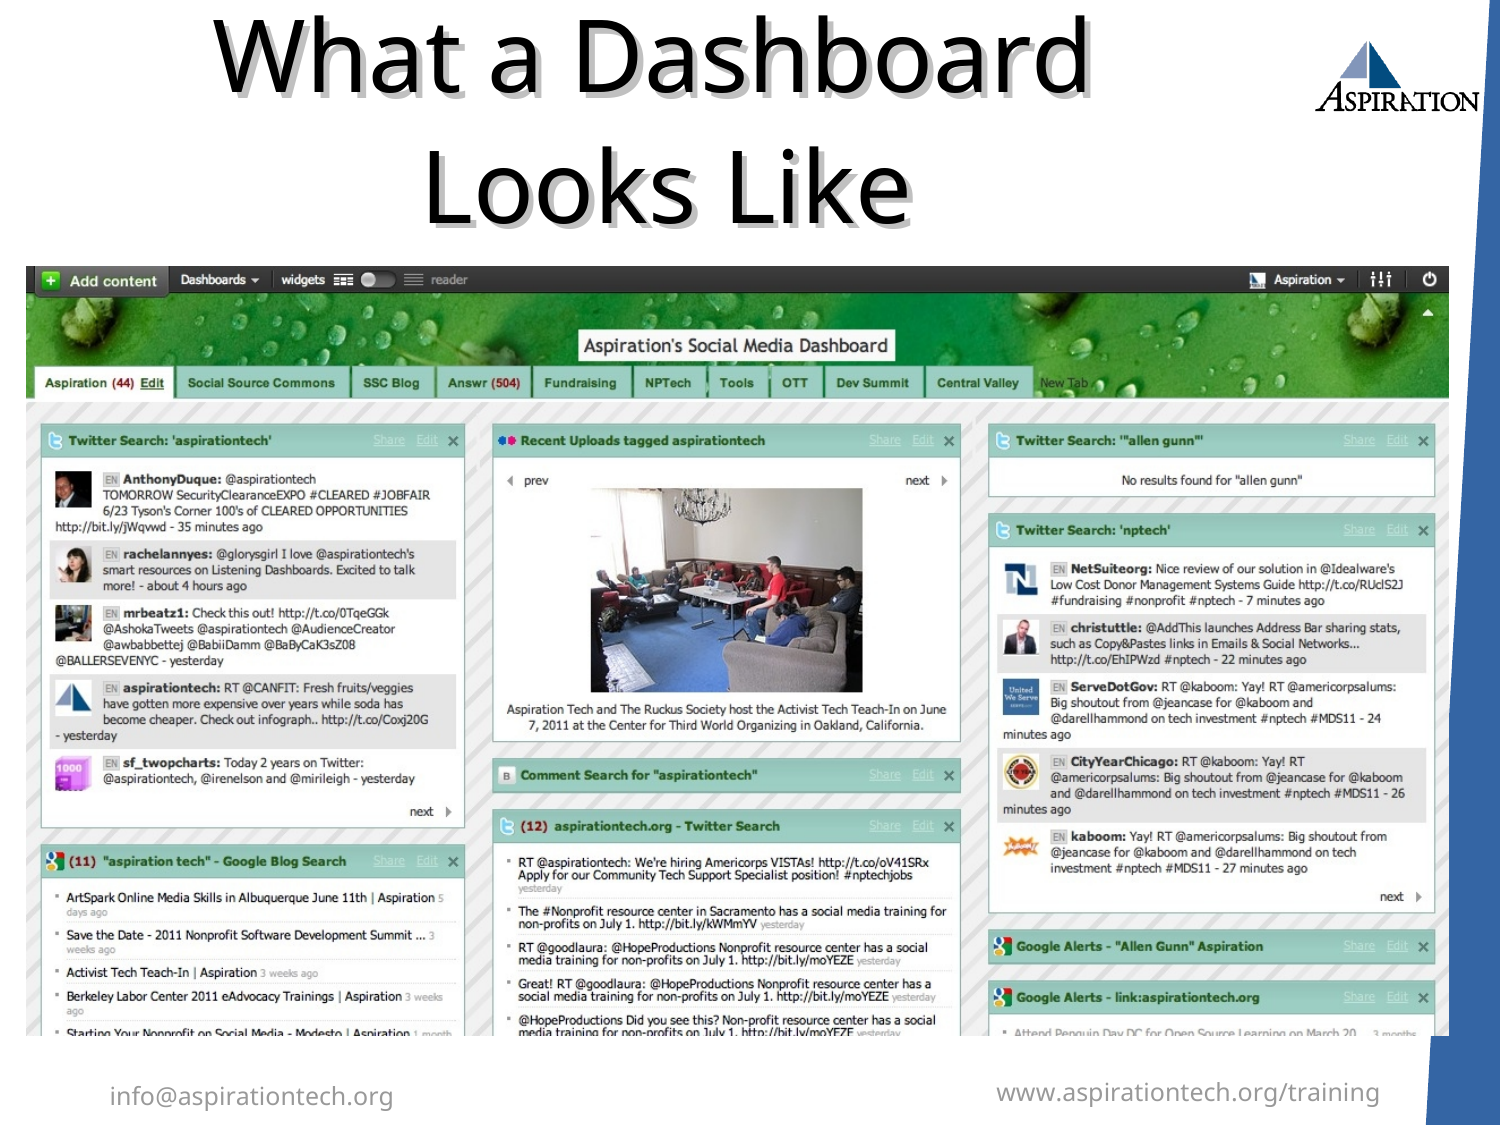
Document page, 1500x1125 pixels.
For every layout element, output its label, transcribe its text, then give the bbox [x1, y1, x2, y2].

picture [1315, 41, 1480, 120]
picture [26, 266, 1449, 1036]
title What a Dashboard Looks Like [49, 0, 1284, 244]
